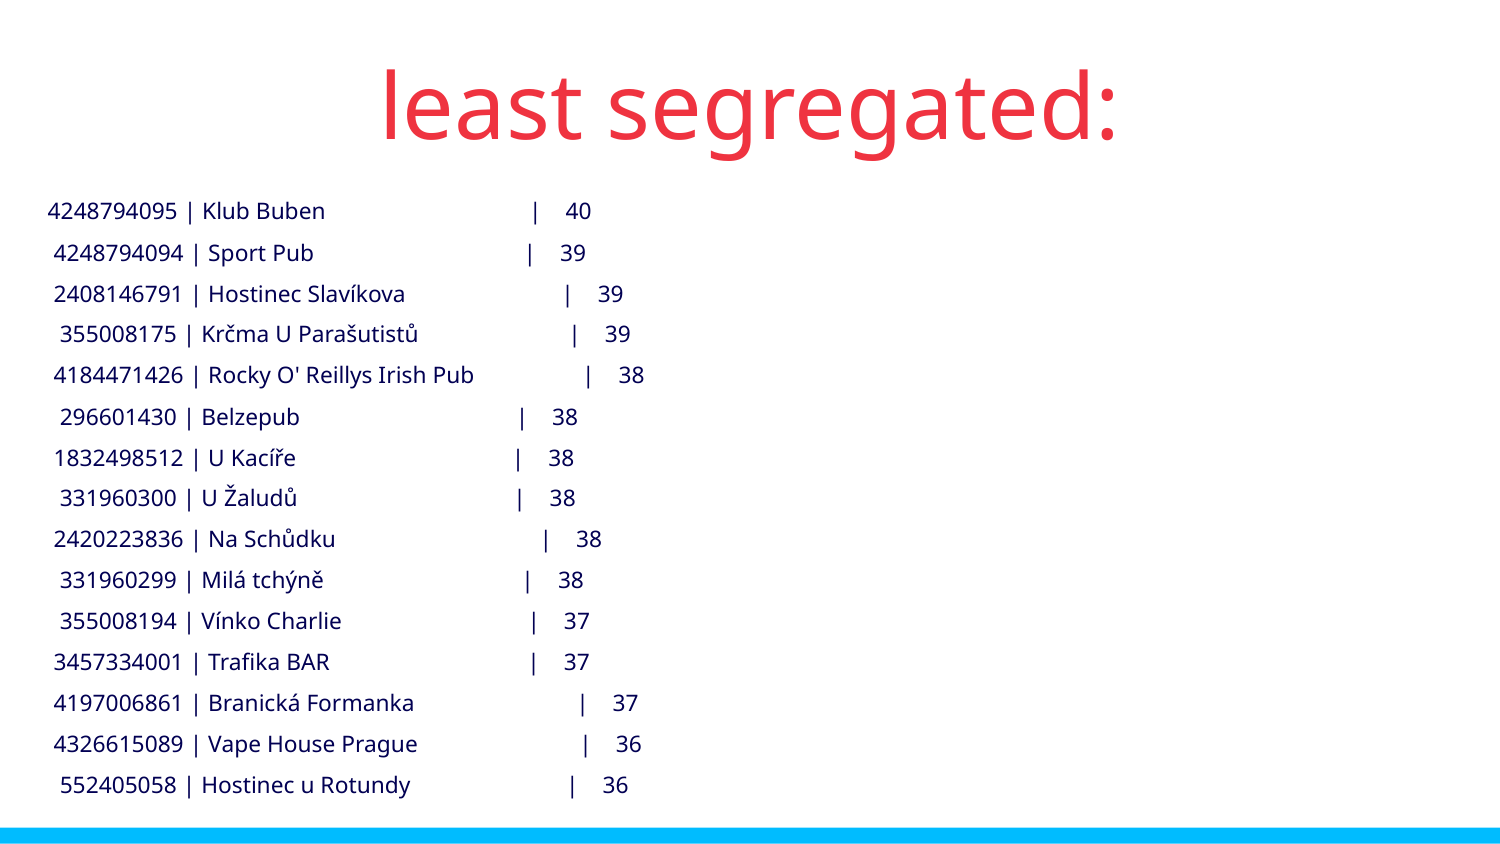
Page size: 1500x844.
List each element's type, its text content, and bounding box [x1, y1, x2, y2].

list 4248794095 | Klub Buben | 40 4248794094 | Sport Pub | 39 2408146791 | Hostinec Slavíkova | 39 355008175 | Krčma U Parašutistů | 39 4184471426 | Rocky O' Reillys Irish Pub | 38 296601430 | Belzepub | 38 1832498512 | U Kacíře | 38 331960300 | U Žaludů | 38 2420223836 | Na Schůdku | 38 331960299 | Milá tchýně | 38 355008194 | Vínko Charlie | 37 3457334001 | Trafika BAR | 37 4197006861 | Branická Formanka | 37 4326615089 | Vape House Prague | 36 552405058 | Hostinec u Rotundy | 36 [23, 195, 1477, 804]
title least segregated: [75, 33, 1425, 175]
